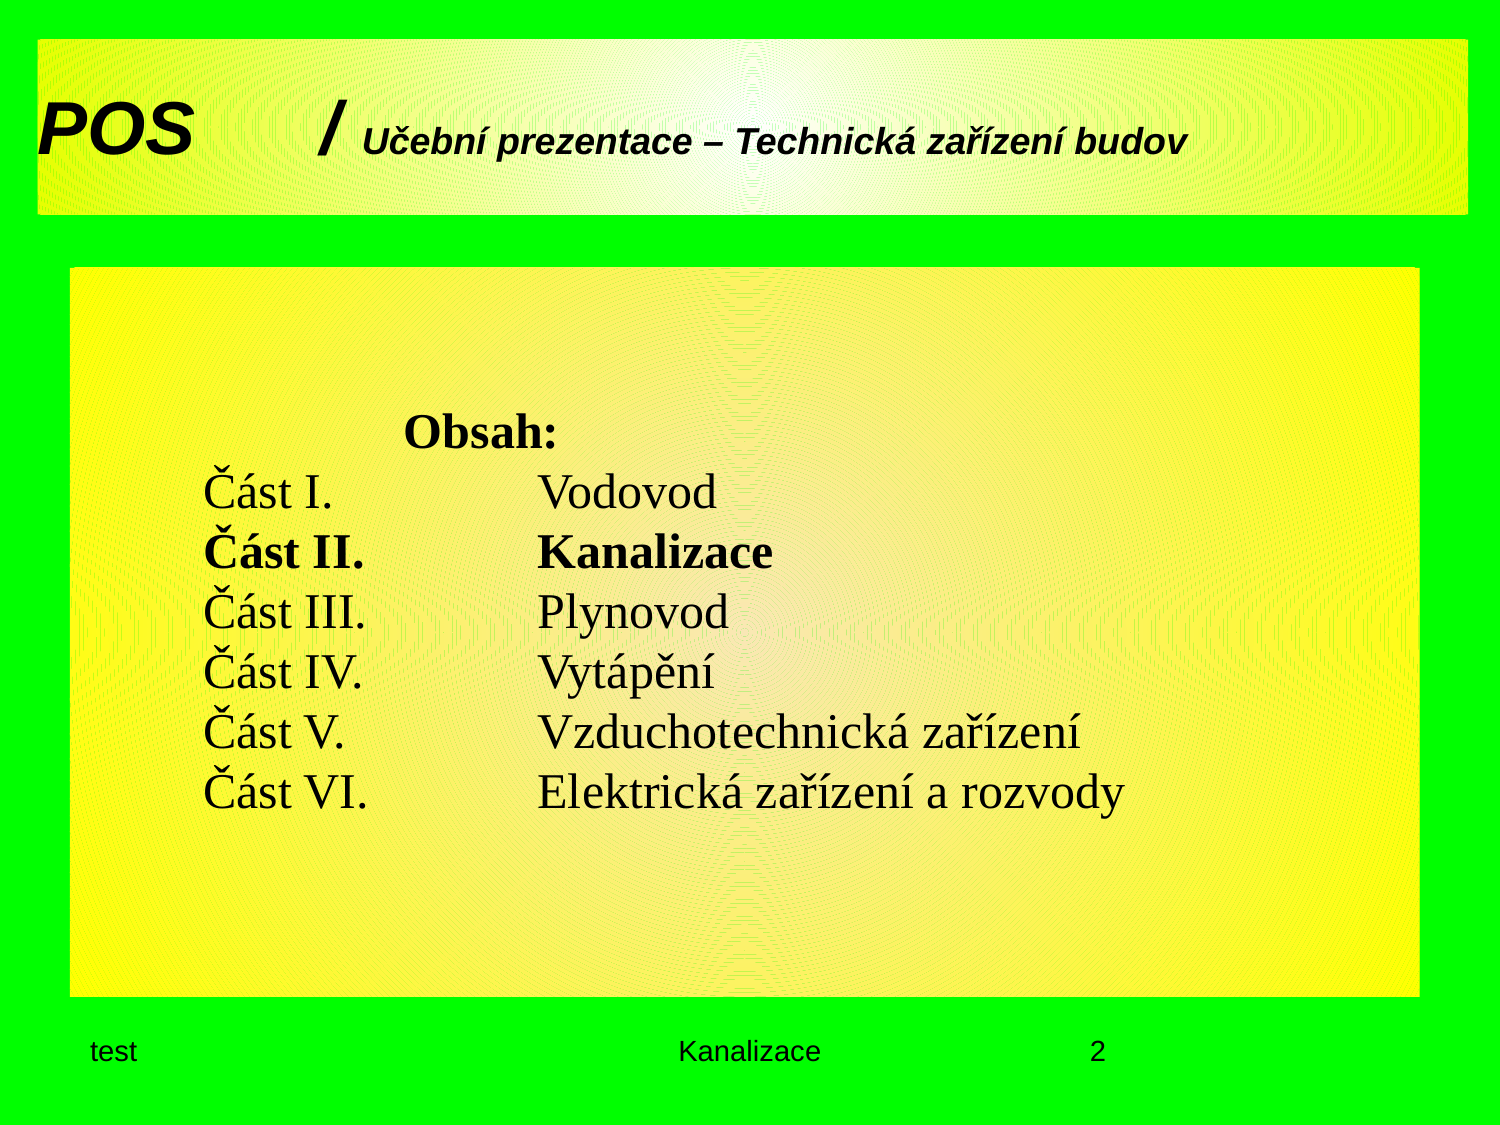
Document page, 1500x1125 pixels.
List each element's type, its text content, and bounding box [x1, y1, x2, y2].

text_box test [75, 1024, 426, 1103]
text_box Kanalizace [512, 1024, 988, 1103]
text_box [1074, 1024, 1426, 1103]
text_box POS / Učební prezentace – Technická zařízení budov [38, 40, 1468, 214]
text_box Obsah: Část I. Vodovod Část II. Kanalizace Část III. Plynovod Část IV. Vytápění Část V. Vzduchotechnická zařízení Část VI. Elektrická zařízení a rozvody [69, 267, 1420, 997]
